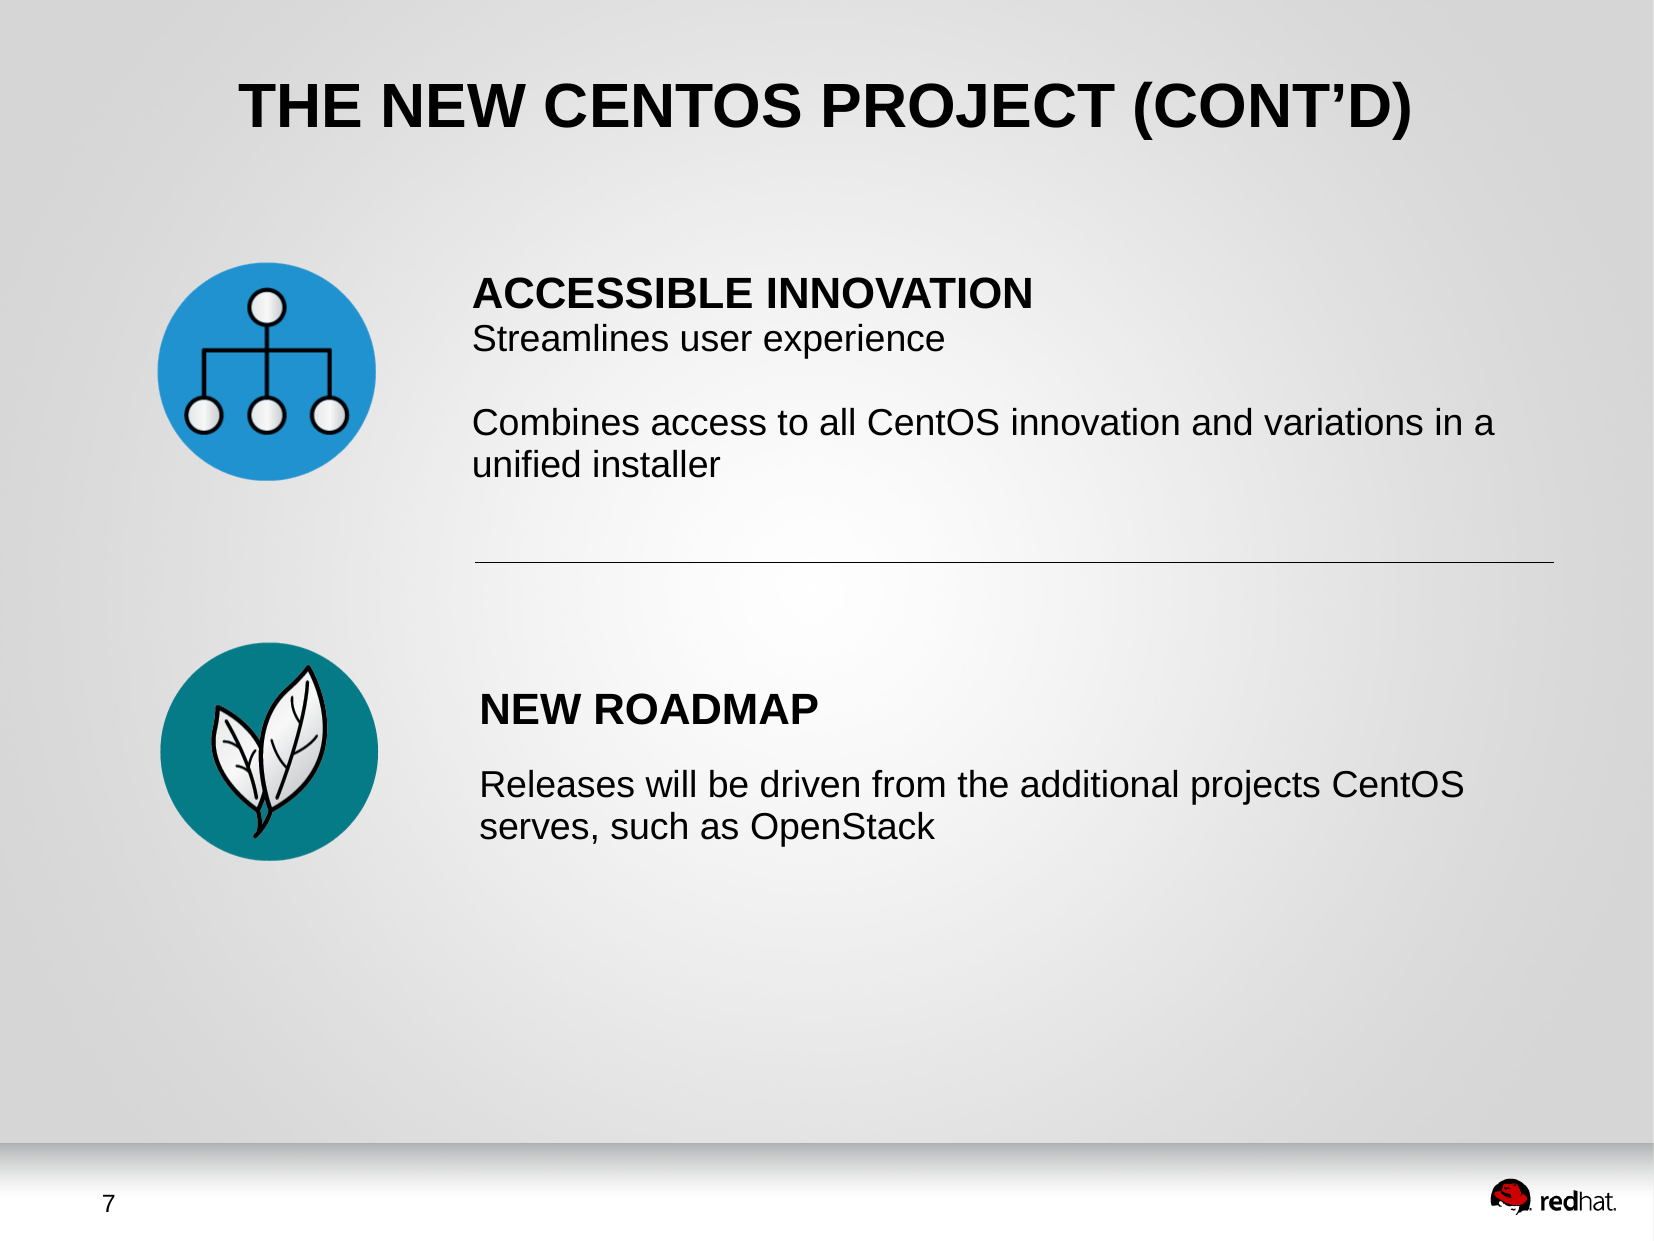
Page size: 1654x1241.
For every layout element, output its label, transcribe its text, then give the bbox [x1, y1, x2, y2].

text_box ACCESSIBLE INNOVATION Streamlines user experience Combines access to all CentOS innovation and variations in a unified installer [457, 261, 1523, 494]
picture [0, 0, 1654, 1241]
title THE NEW CENTOS PROJECT (CONT’D) [82, 2, 1571, 210]
list NEW ROADMAP Releases will be driven from the additional projects CentOS serves, such as OpenStack [479, 684, 1569, 916]
